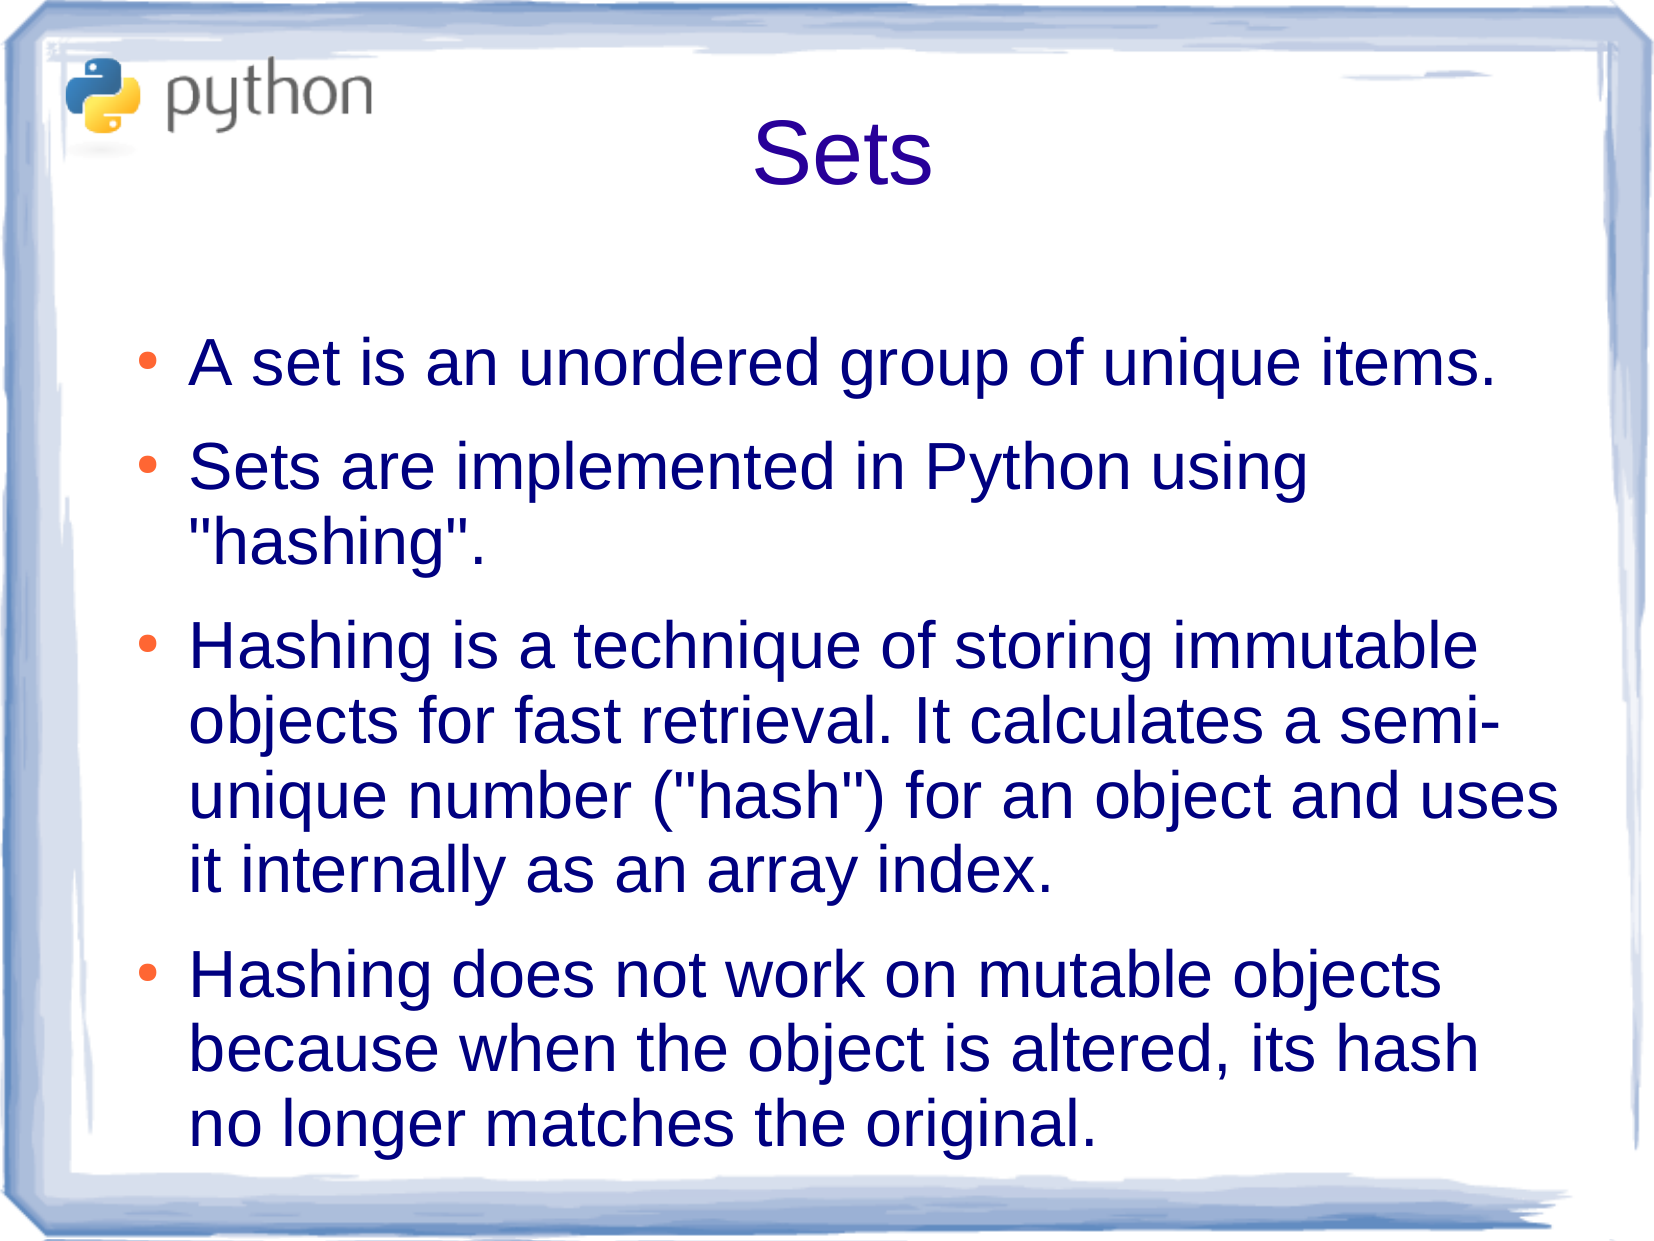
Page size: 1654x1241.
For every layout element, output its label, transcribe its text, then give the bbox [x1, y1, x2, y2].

picture [0, 0, 1654, 1241]
list A set is an unordered group of unique items. Sets are implemented in Python using "hashing". Hashing is a technique of storing immutable objects for fast retrieval. It calculates a semi-unique number ("hash") for an object and uses it internally as an array index. Hashing does not work on mutable objects because when the object is altered, its hash no longer matches the original. [118, 324, 1571, 1162]
title Sets [82, 49, 1571, 257]
